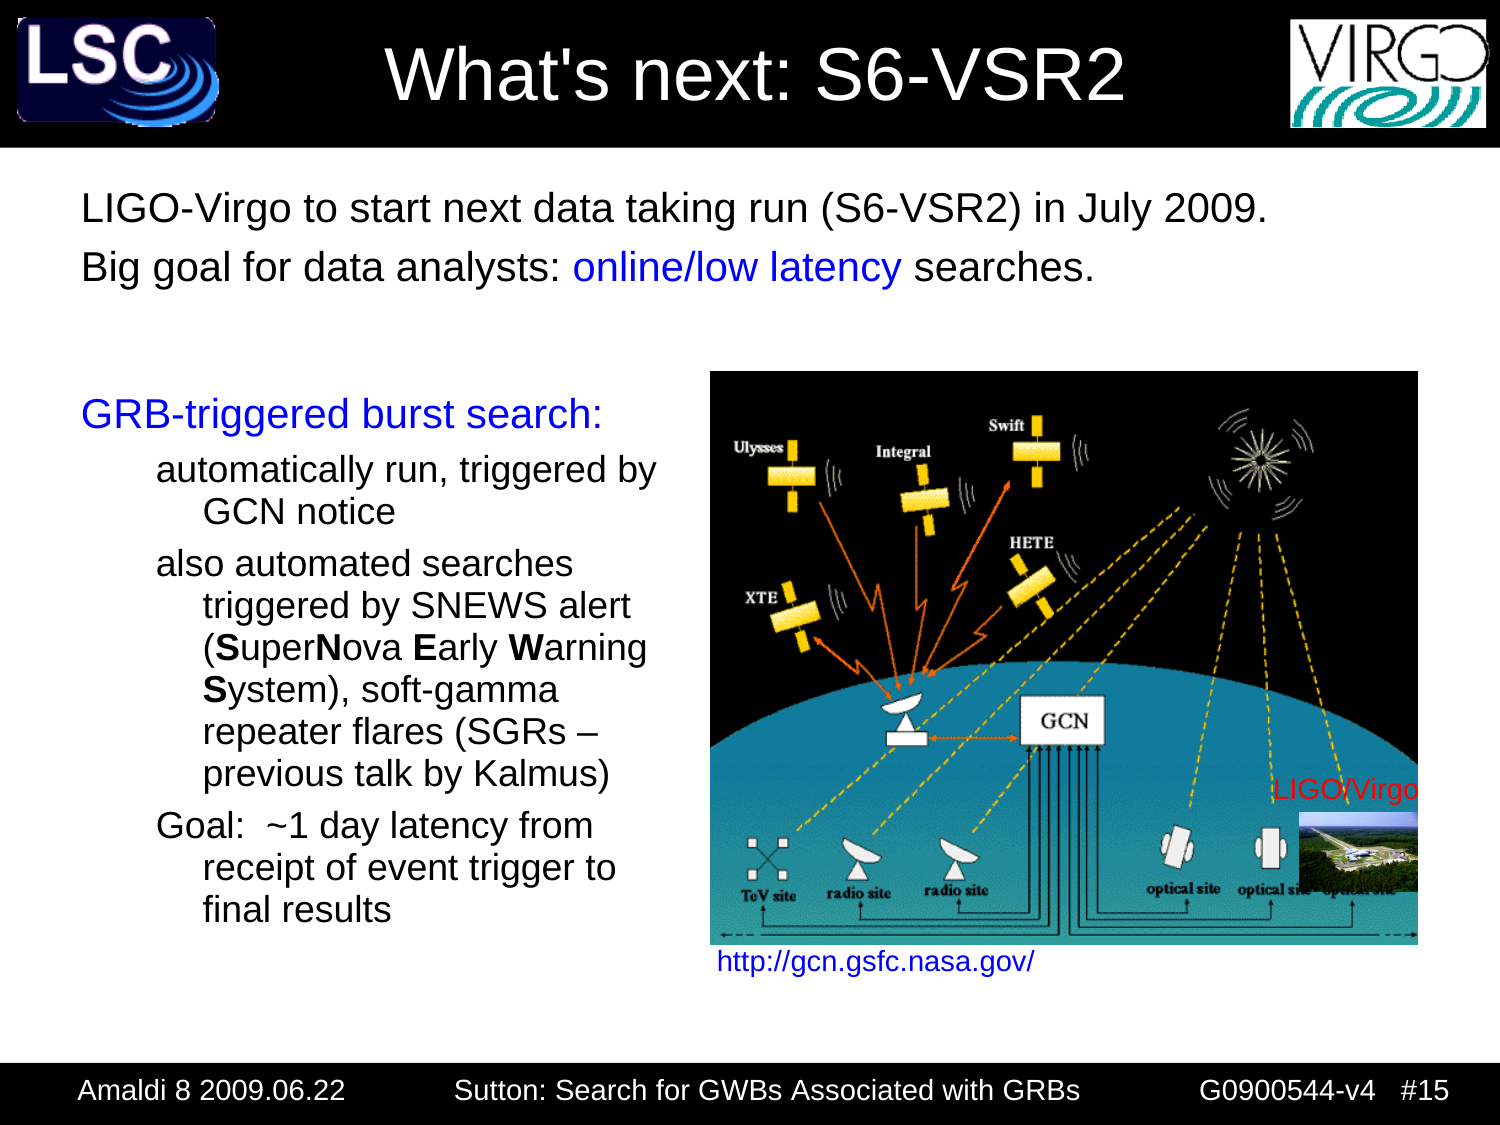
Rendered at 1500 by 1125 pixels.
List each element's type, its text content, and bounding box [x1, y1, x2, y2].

picture [17, 17, 219, 127]
list LIGO-Virgo to start next data taking run (S6-VSR2) in July 2009. Big goal for data analysts: online/low latency searches. [80, 184, 1431, 325]
picture [710, 371, 1418, 945]
picture [1290, 23, 1492, 129]
text_box http://gcn.gsfc.nasa.gov/ [708, 944, 1048, 994]
list GRB-triggered burst search: automatically run, triggered by GCN notice also automated searches triggered by SNEWS alert (SuperNova Early Warning System), soft-gamma repeater flares (SGRs – previous talk by Kalmus) Goal: ~1 day latency from receipt of event trigger to final results [80, 391, 680, 947]
text_box LIGO/Virgo [1273, 772, 1436, 821]
title What's next: S6-VSR2 [253, 24, 1258, 125]
